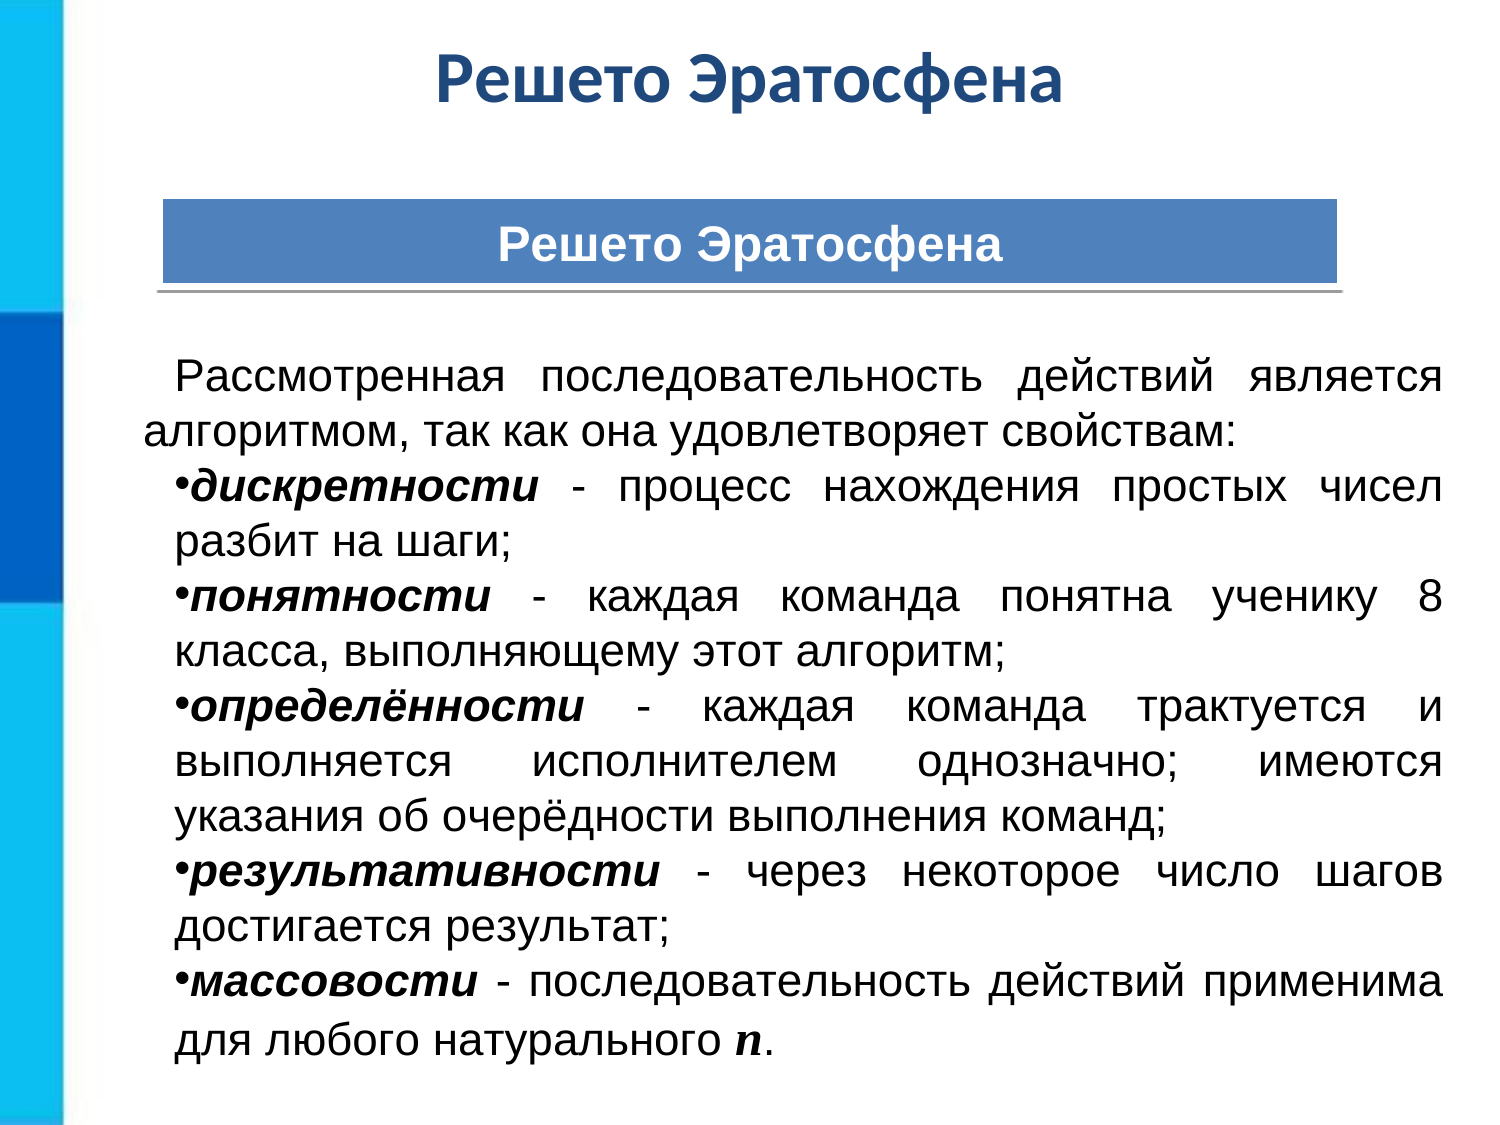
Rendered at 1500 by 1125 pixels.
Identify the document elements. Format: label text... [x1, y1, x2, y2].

text_box Решето Эратосфена [76, 31, 1425, 126]
picture [0, 0, 1500, 1125]
text_box Решето Эратосфена [159, 196, 1341, 287]
text_box Рассмотренная последовательность действий является алгоритмом, так как она удовлетворяет свойствам: дискретности - процесс нахождения простых чисел разбит на шаги; понятности - каждая команда понятна ученику 8 класса, выполняющему этот алгоритм; определённости - каждая команда трактуется и выполняется исполнителем однозначно; имеются указания об очерёдности выполнения команд; результативности - через некоторое число шагов достигается результат; массовости - последовательность действий применима для любого натурального n. [100, 337, 1459, 1074]
